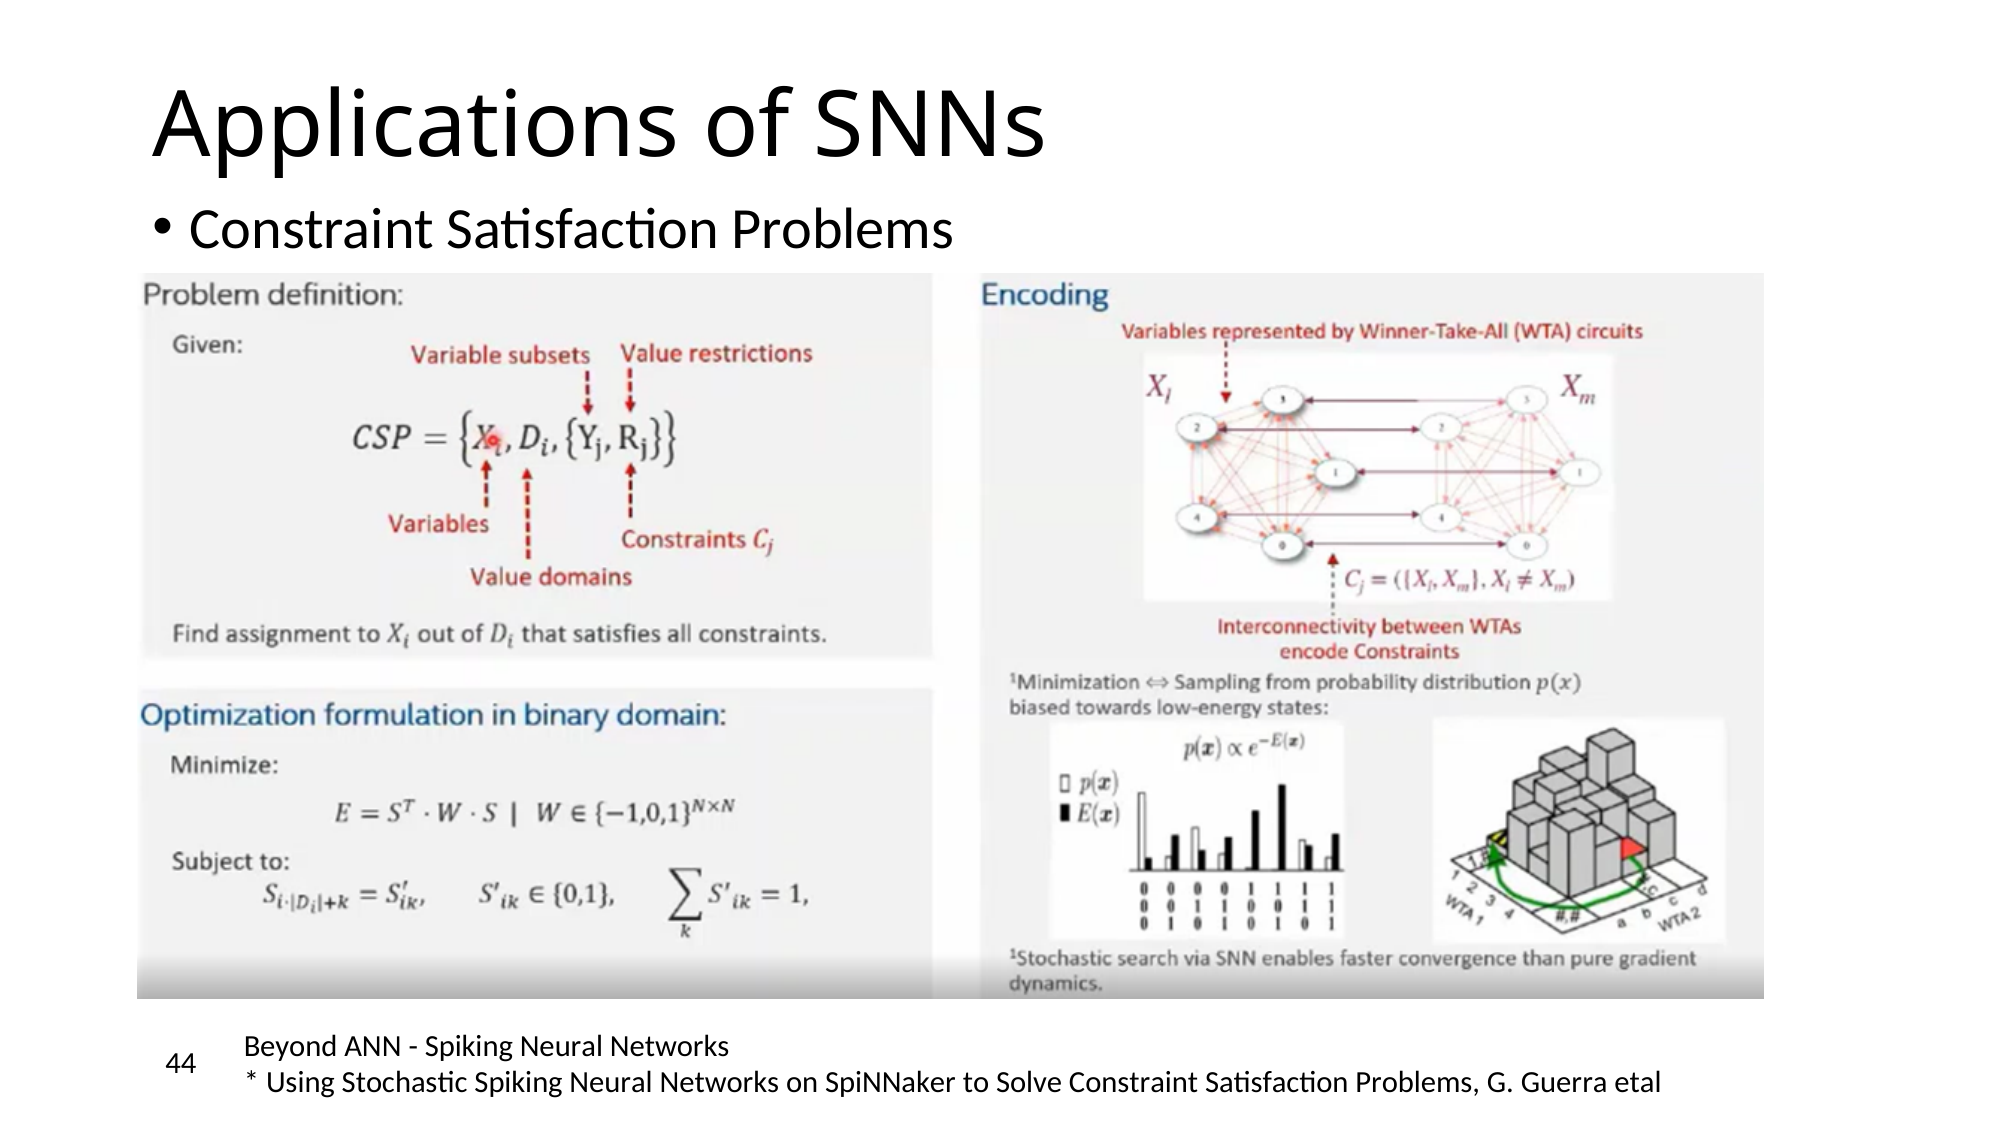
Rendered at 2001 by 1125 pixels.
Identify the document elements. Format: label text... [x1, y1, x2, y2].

title Applications of SNNs [137, 17, 1863, 190]
picture [137, 273, 1764, 999]
text_box Beyond ANN - Spiking Neural Networks * Using Stochastic Spiking Neural Networks on SpiNNaker to Solve Constraint Satisfaction Problems, G. Guerra etal [244, 999, 1785, 1125]
text_box [0, 999, 244, 1125]
list Constraint Satisfaction Problems [137, 190, 1863, 905]
